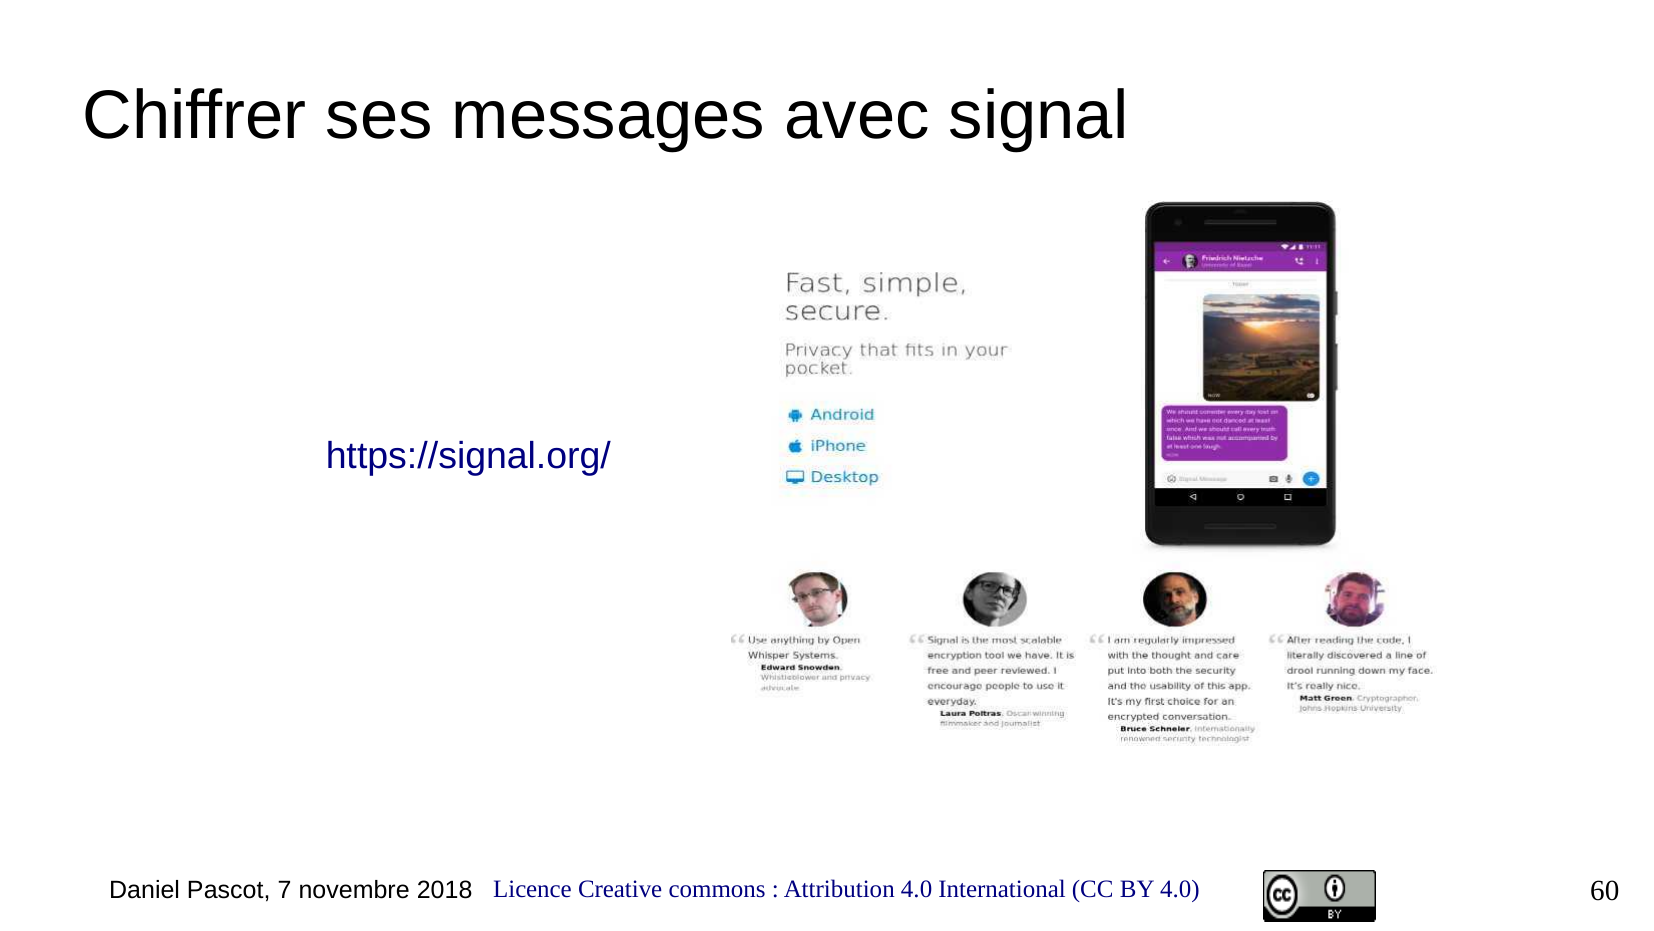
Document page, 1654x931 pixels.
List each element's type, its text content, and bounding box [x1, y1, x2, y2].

text_box https://signal.org/ [311, 427, 626, 485]
title Chiffrer ses messages avec signal [82, 37, 1571, 193]
picture [1263, 870, 1376, 922]
picture [731, 192, 1489, 759]
